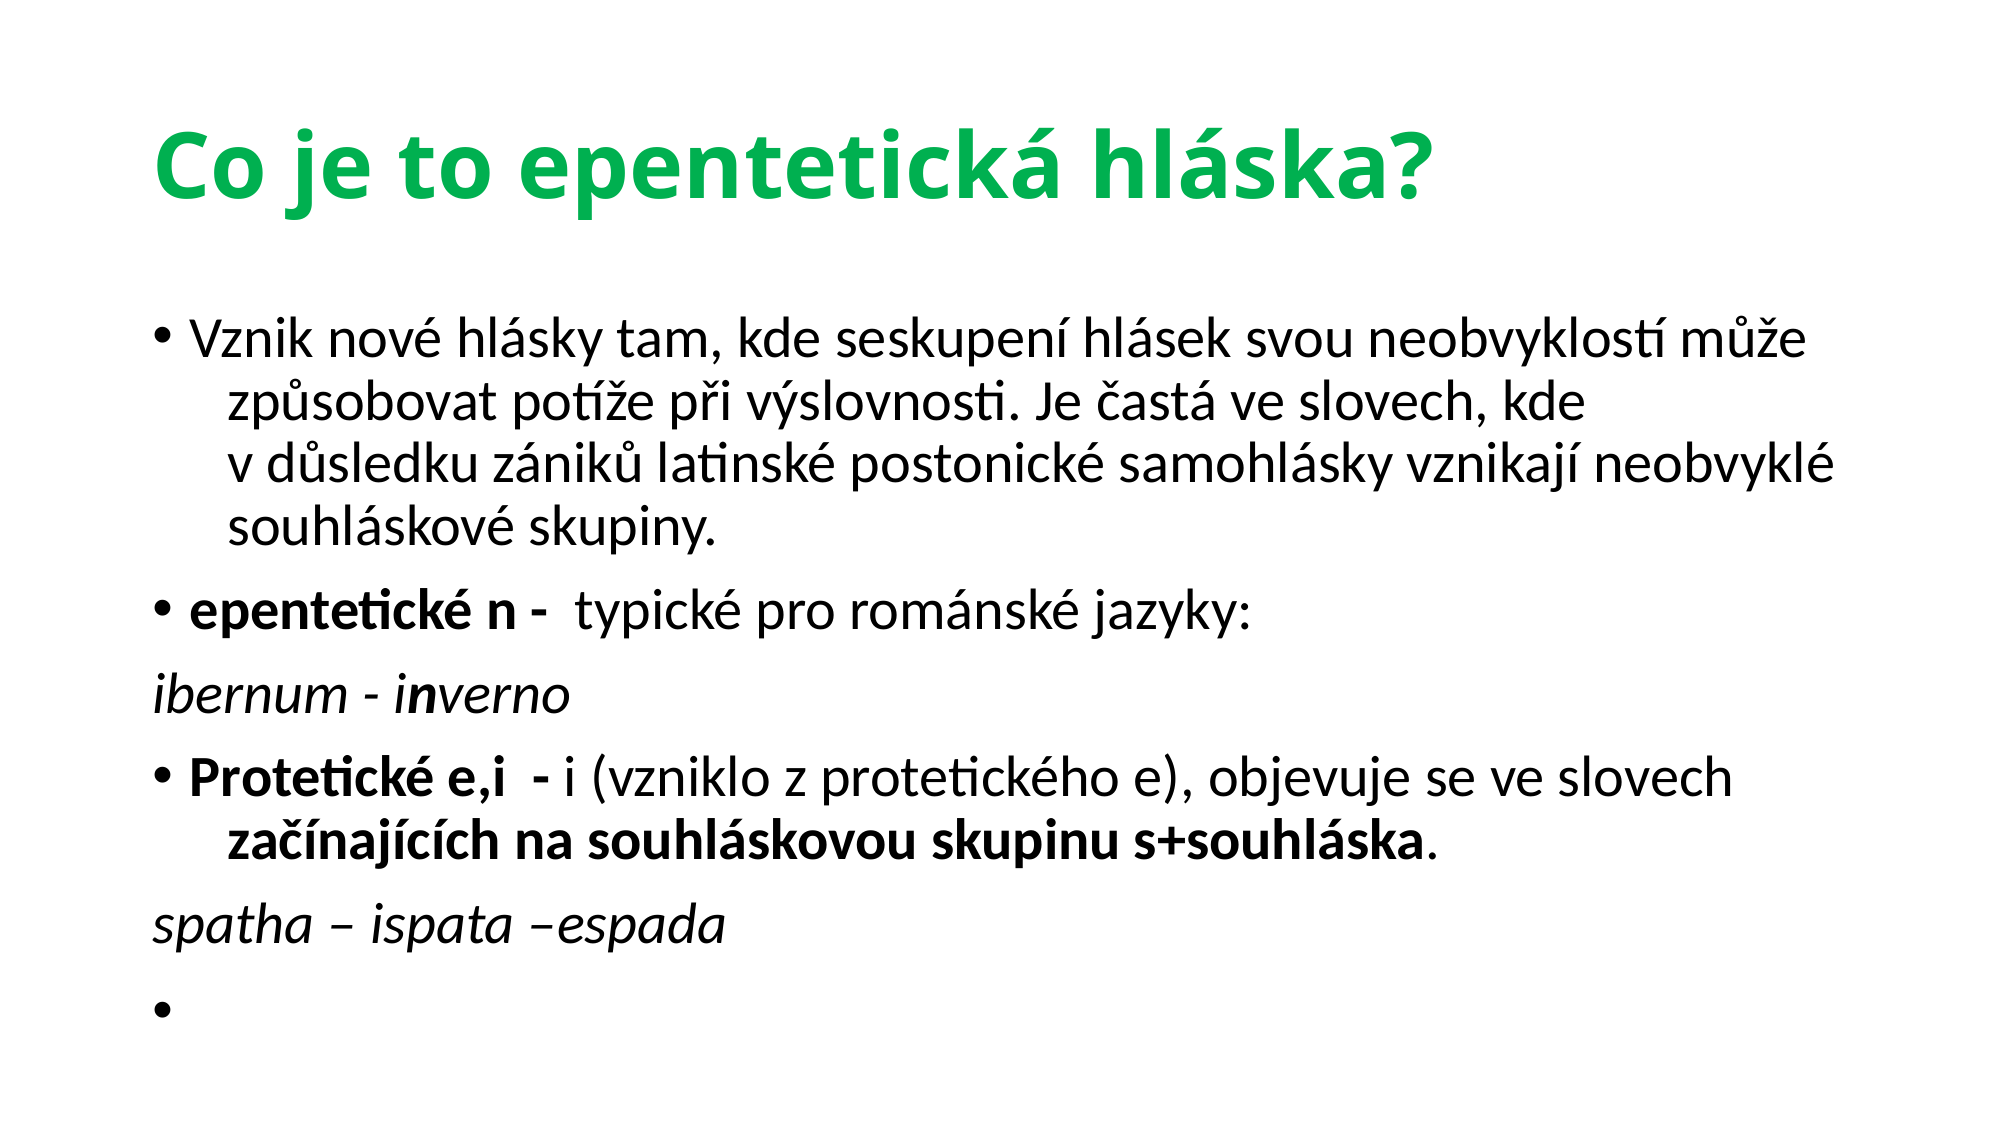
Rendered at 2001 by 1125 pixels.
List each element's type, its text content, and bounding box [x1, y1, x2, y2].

list Vznik nové hlásky tam, kde seskupení hlásek svou neobvyklostí může způsobovat potíže při výslovnosti. Je častá ve slovech, kde v důsledku zániků latinské postonické samohlásky vznikají neobvyklé souhláskové skupiny. epentetické n - typické pro románské jazyky: ibernum - inverno Protetické e,i - i (vzniklo z protetického e), objevuje se ve slovech začínajících na souhláskovou skupinu s+souhláska. spatha – ispata –espada [137, 299, 1863, 1014]
title Co je to epentetická hláska? [137, 59, 1863, 278]
